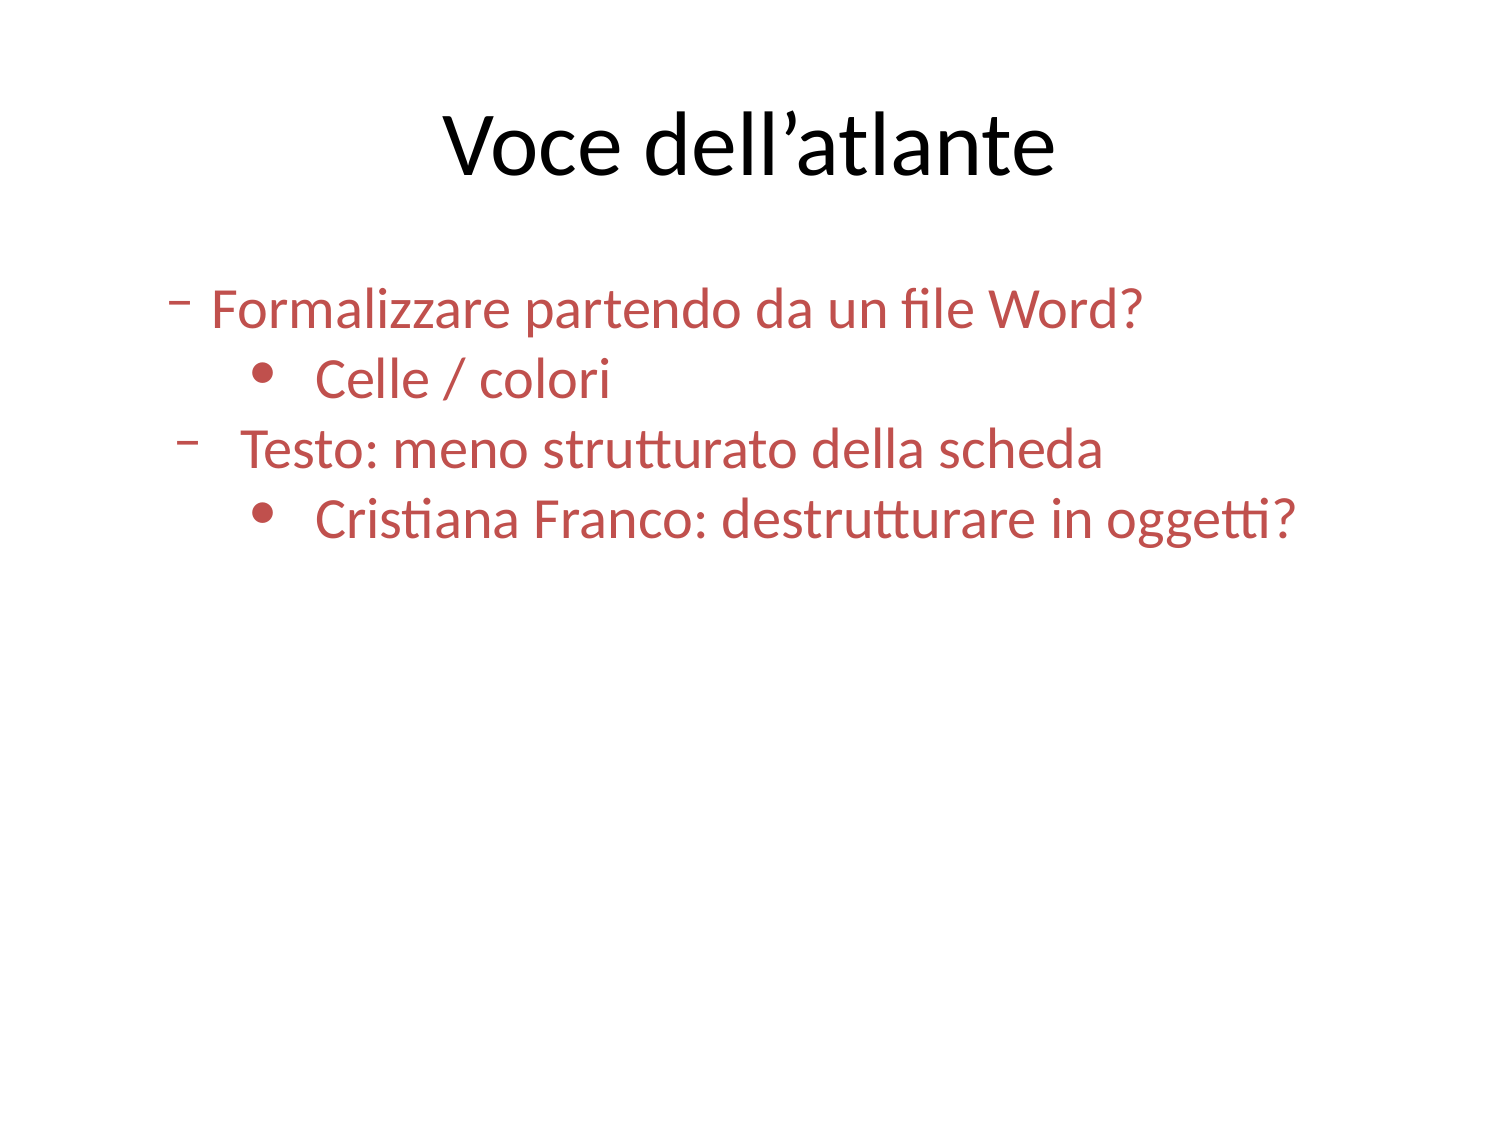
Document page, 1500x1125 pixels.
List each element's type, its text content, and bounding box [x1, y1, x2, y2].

text_box Voce dell’atlante [75, 45, 1425, 233]
text_box Formalizzare partendo da un file Word? Celle / colori Testo: meno strutturato della scheda Cristiana Franco: destrutturare in oggetti? [75, 262, 1425, 1005]
